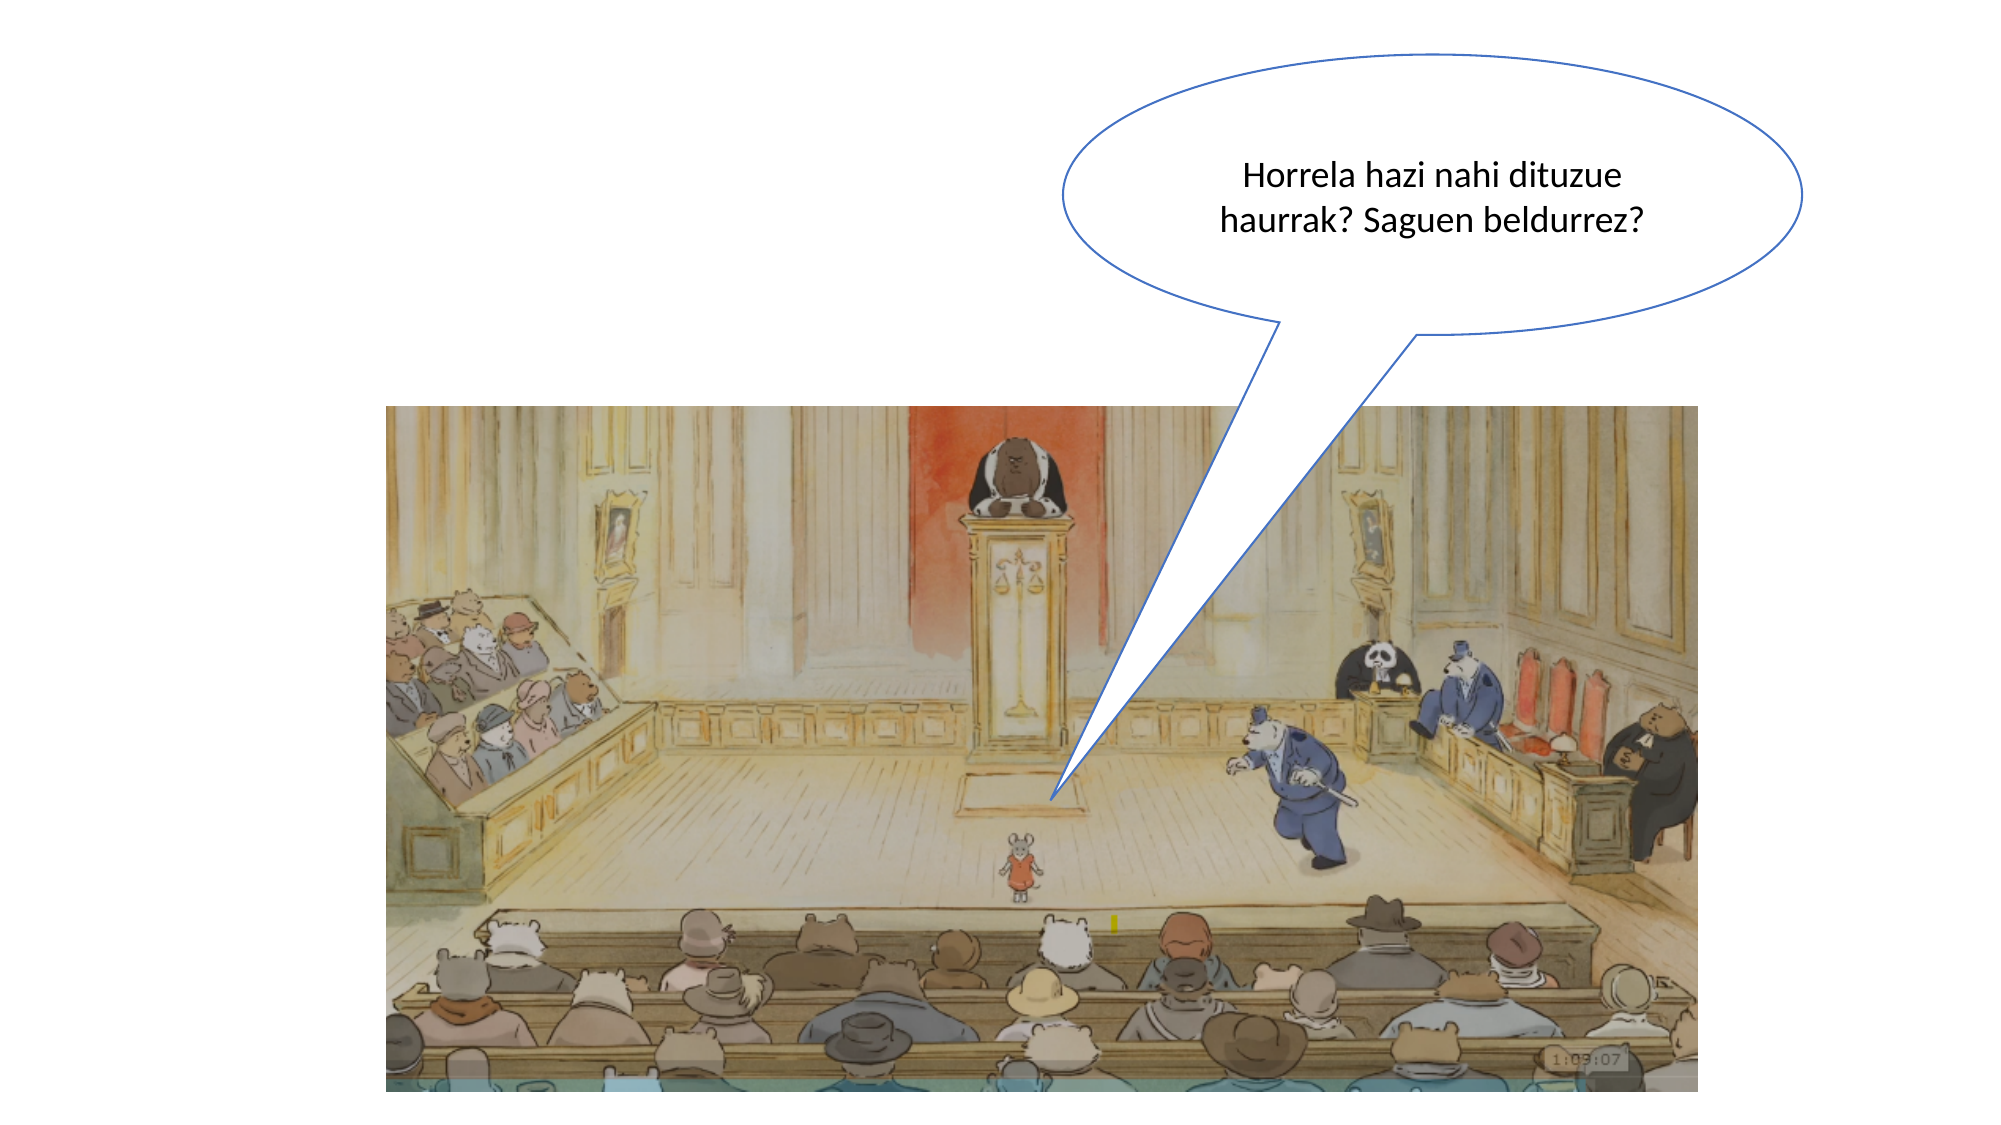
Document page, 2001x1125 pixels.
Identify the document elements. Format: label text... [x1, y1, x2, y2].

picture [386, 406, 1698, 1092]
text_box Horrela hazi nahi dituzue haurrak? Saguen beldurrez? [1050, 54, 1803, 801]
